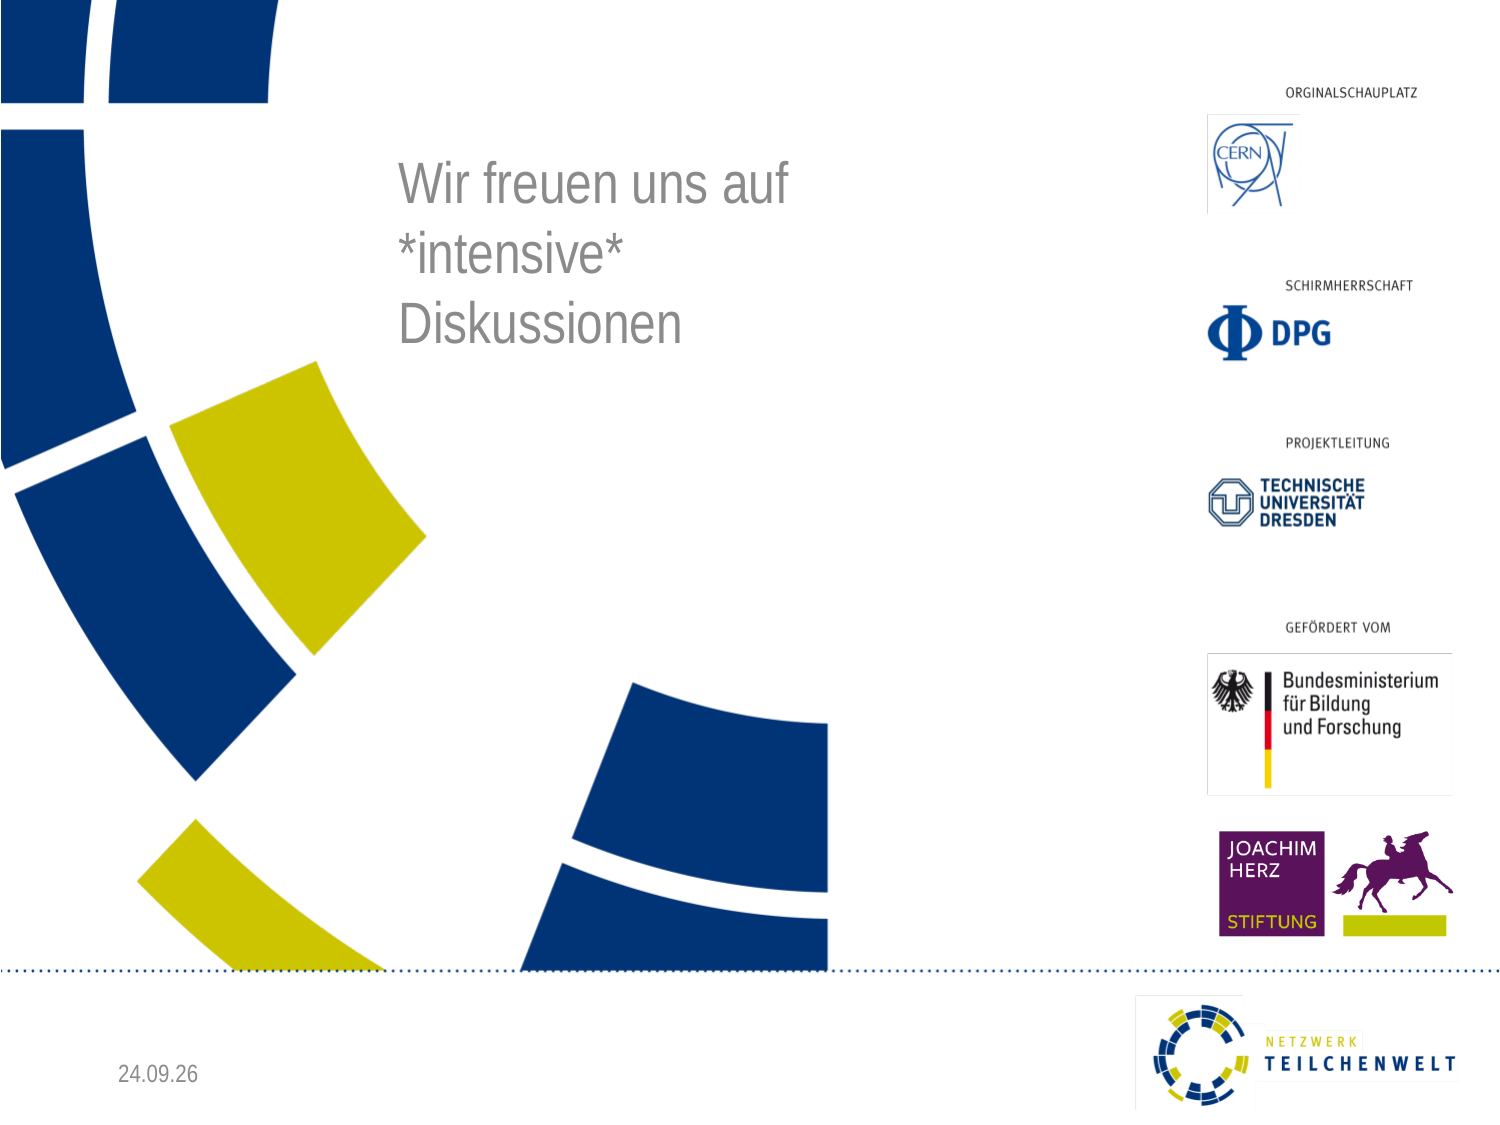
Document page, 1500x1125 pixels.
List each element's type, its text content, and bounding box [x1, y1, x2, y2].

slide_number 14.10.15 [103, 1042, 290, 1103]
picture [0, 0, 1500, 1125]
list Wir freuen uns auf *intensive* Diskussionen [383, 137, 1152, 740]
